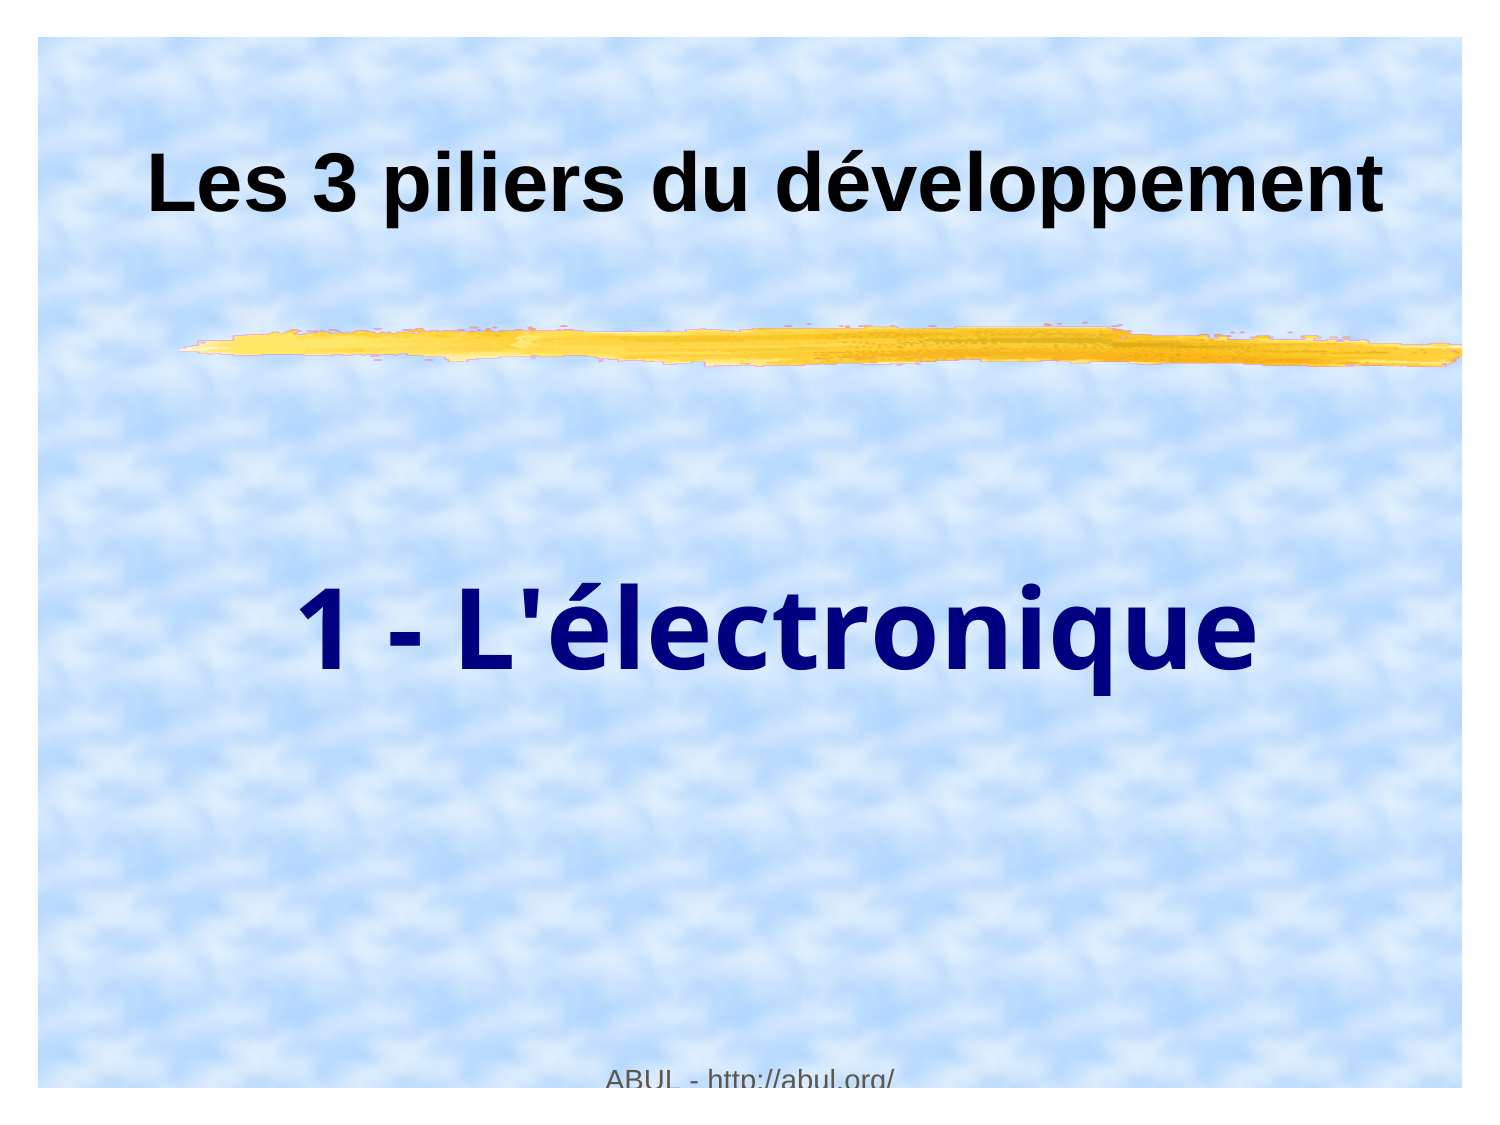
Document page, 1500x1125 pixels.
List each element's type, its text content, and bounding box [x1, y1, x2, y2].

picture [712, 1076, 719, 1088]
subtitle 1 - L'électronique [89, 491, 1430, 761]
picture [728, 1076, 733, 1088]
picture [802, 1076, 809, 1088]
picture [874, 1076, 882, 1088]
picture [848, 1076, 856, 1088]
picture [37, 37, 1463, 1088]
picture [609, 1084, 621, 1088]
picture [629, 1072, 638, 1078]
picture [745, 1076, 752, 1088]
picture [611, 1073, 618, 1082]
picture [784, 1082, 791, 1088]
picture [629, 1081, 639, 1088]
title Les 3 piliers du développement [145, 66, 1416, 300]
